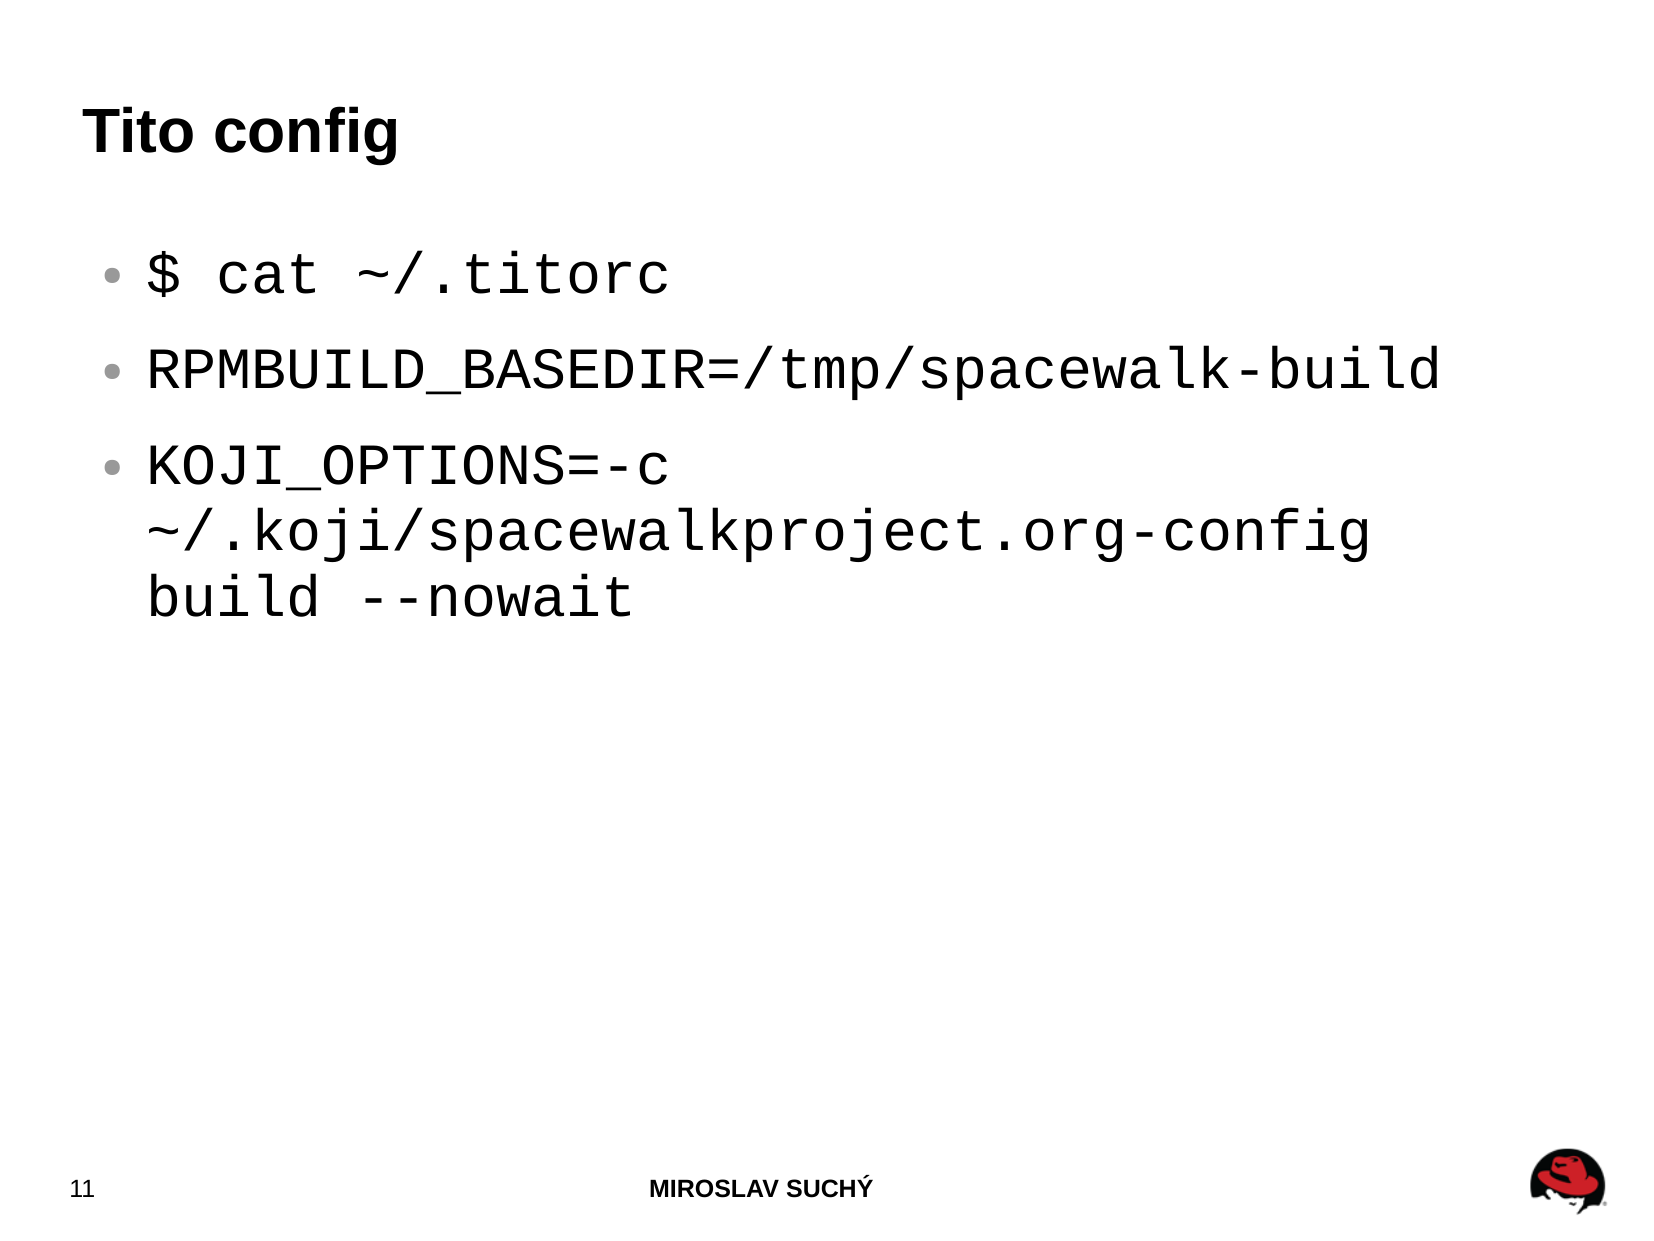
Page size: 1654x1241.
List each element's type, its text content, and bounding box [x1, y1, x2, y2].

picture [1529, 1146, 1613, 1224]
title Tito config [82, 45, 1571, 218]
list $ cat ~/.titorc RPMBUILD_BASEDIR=/tmp/spacewalk-build KOJI_OPTIONS=-c ~/.koji/spacewalkproject.org-config build --nowait [86, 244, 1576, 1024]
